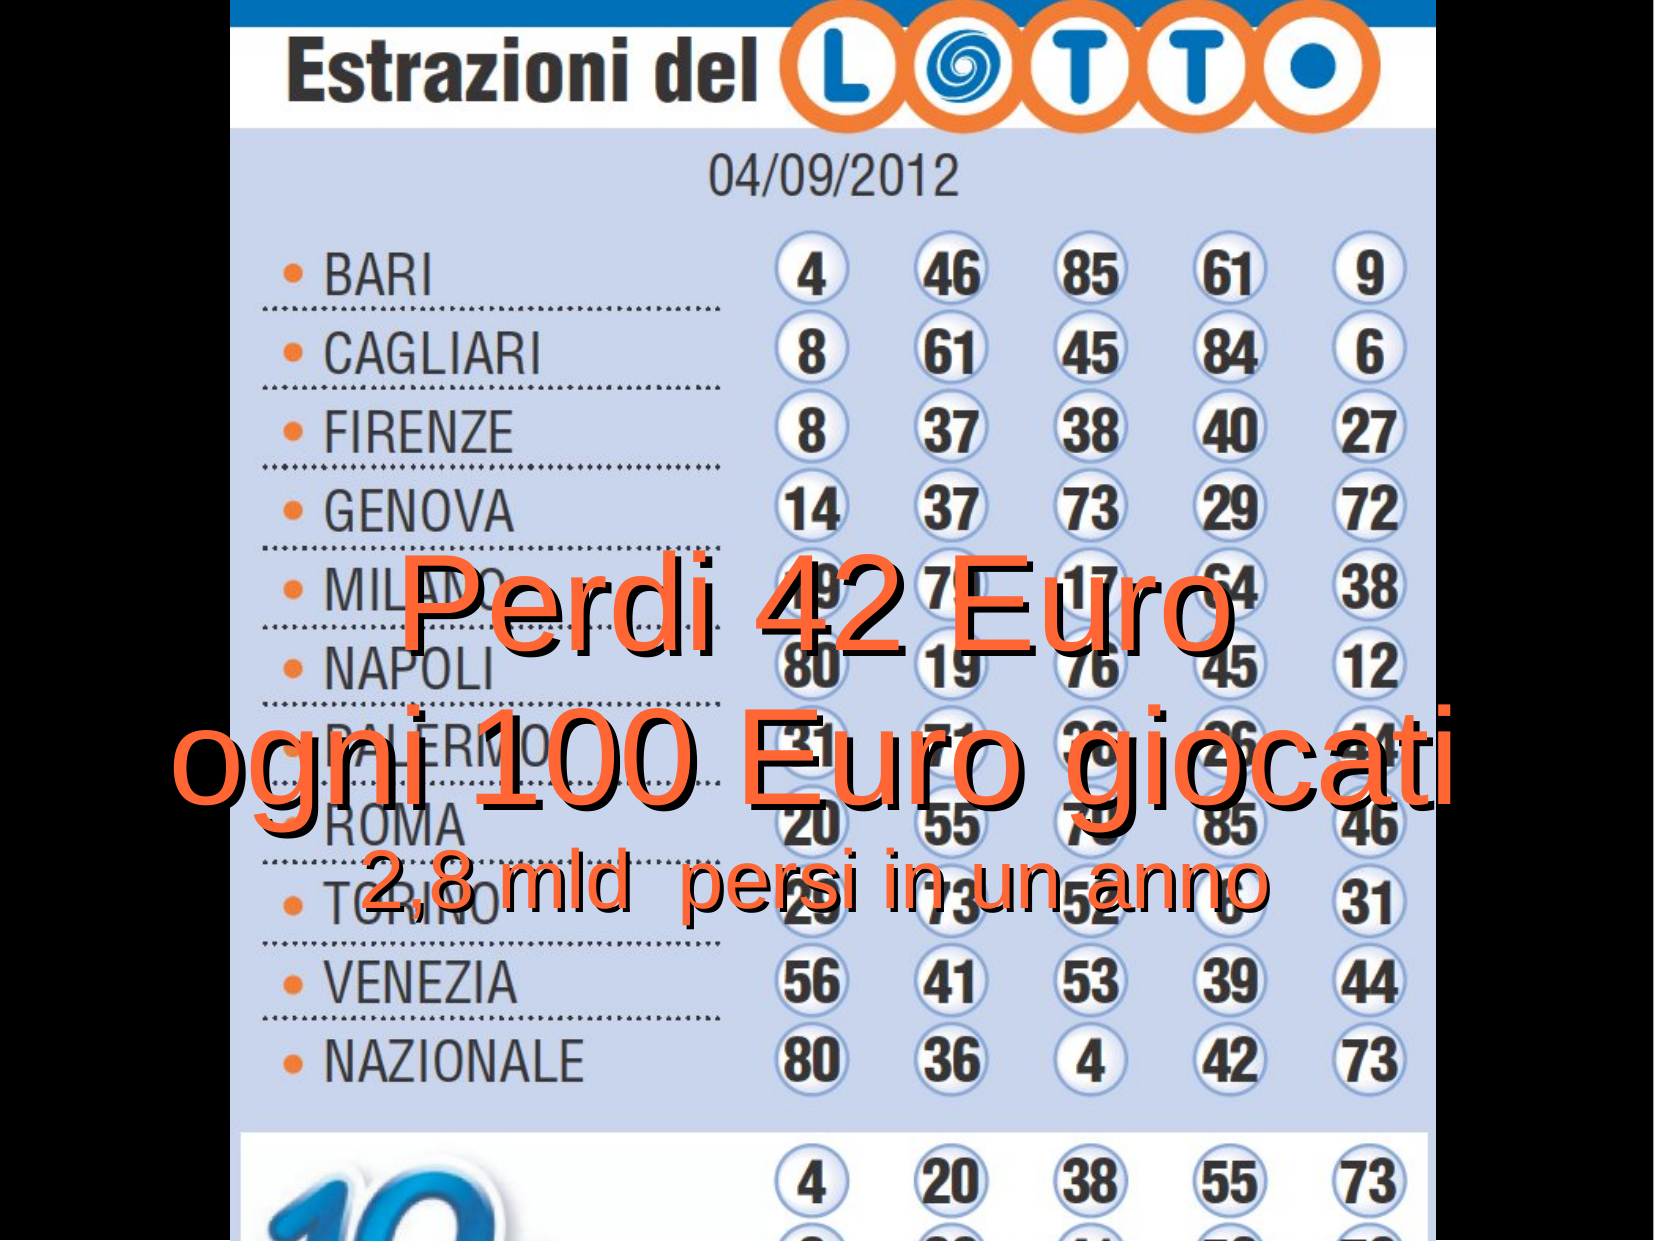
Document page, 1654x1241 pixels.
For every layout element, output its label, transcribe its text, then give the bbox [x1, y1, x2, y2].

picture [230, 0, 1436, 526]
picture [230, 927, 1436, 1241]
title Perdi 42 Euro ogni 100 Euro giocati 2,8 mld persi in un anno [70, 526, 1560, 927]
